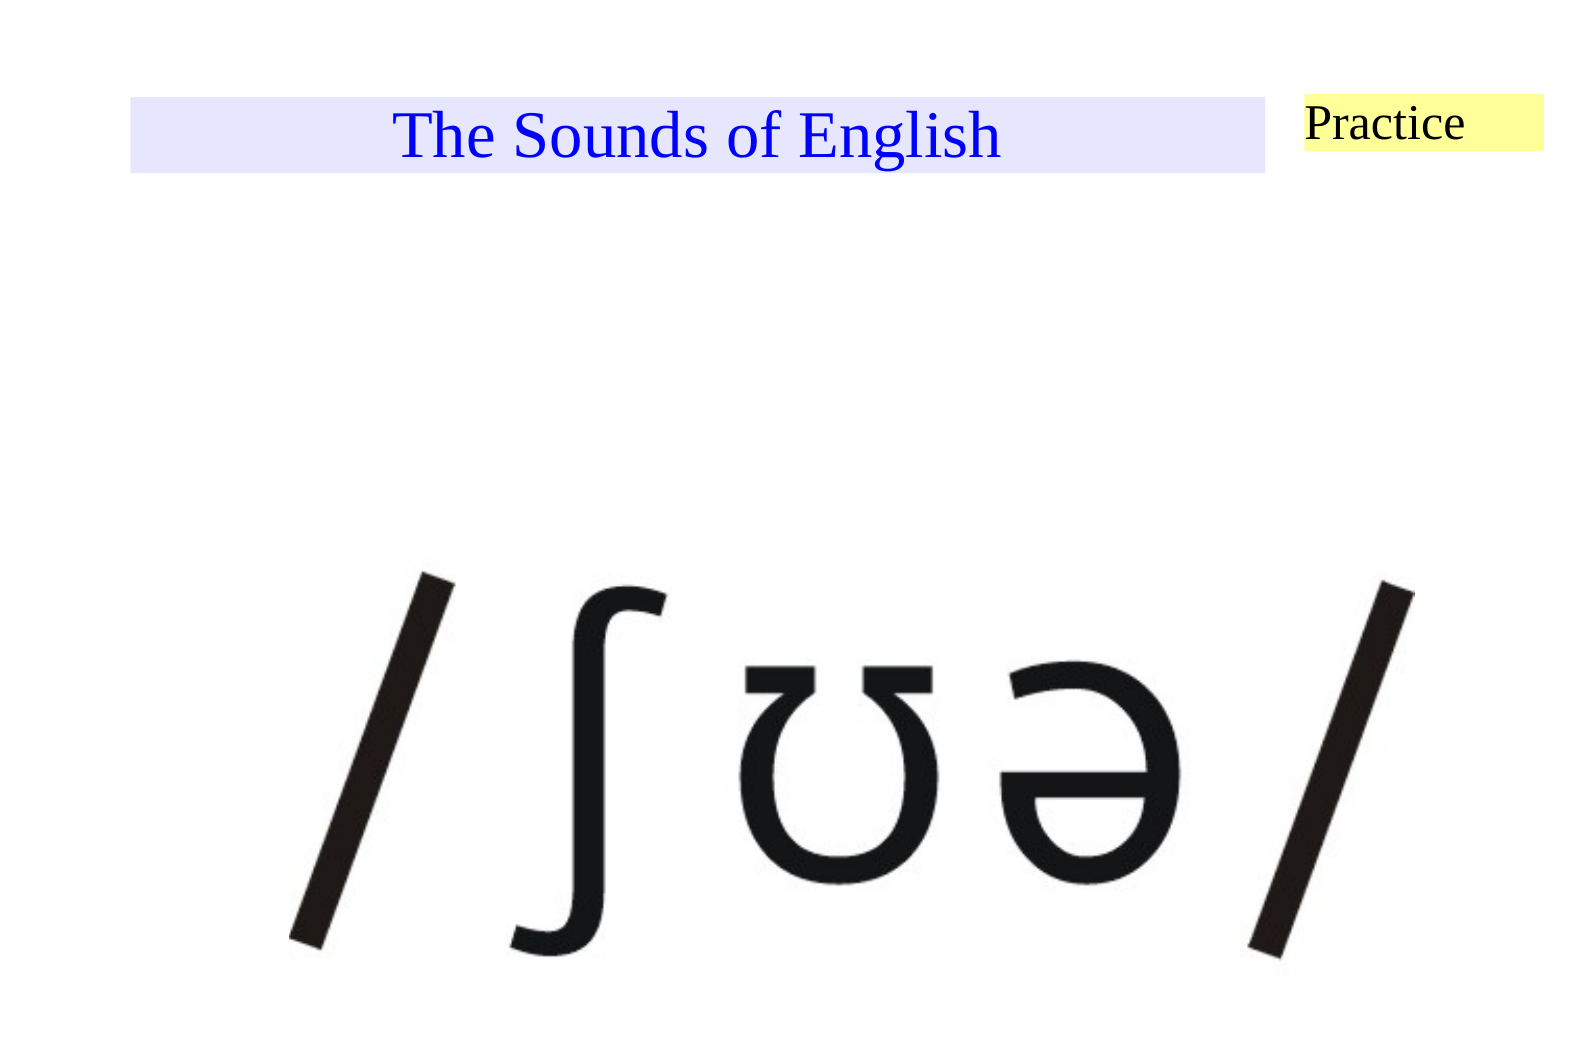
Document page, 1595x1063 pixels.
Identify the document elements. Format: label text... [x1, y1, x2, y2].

picture [289, 491, 1415, 1013]
text_box The Sounds of English [130, 97, 1266, 174]
text_box Practice [1304, 94, 1544, 152]
